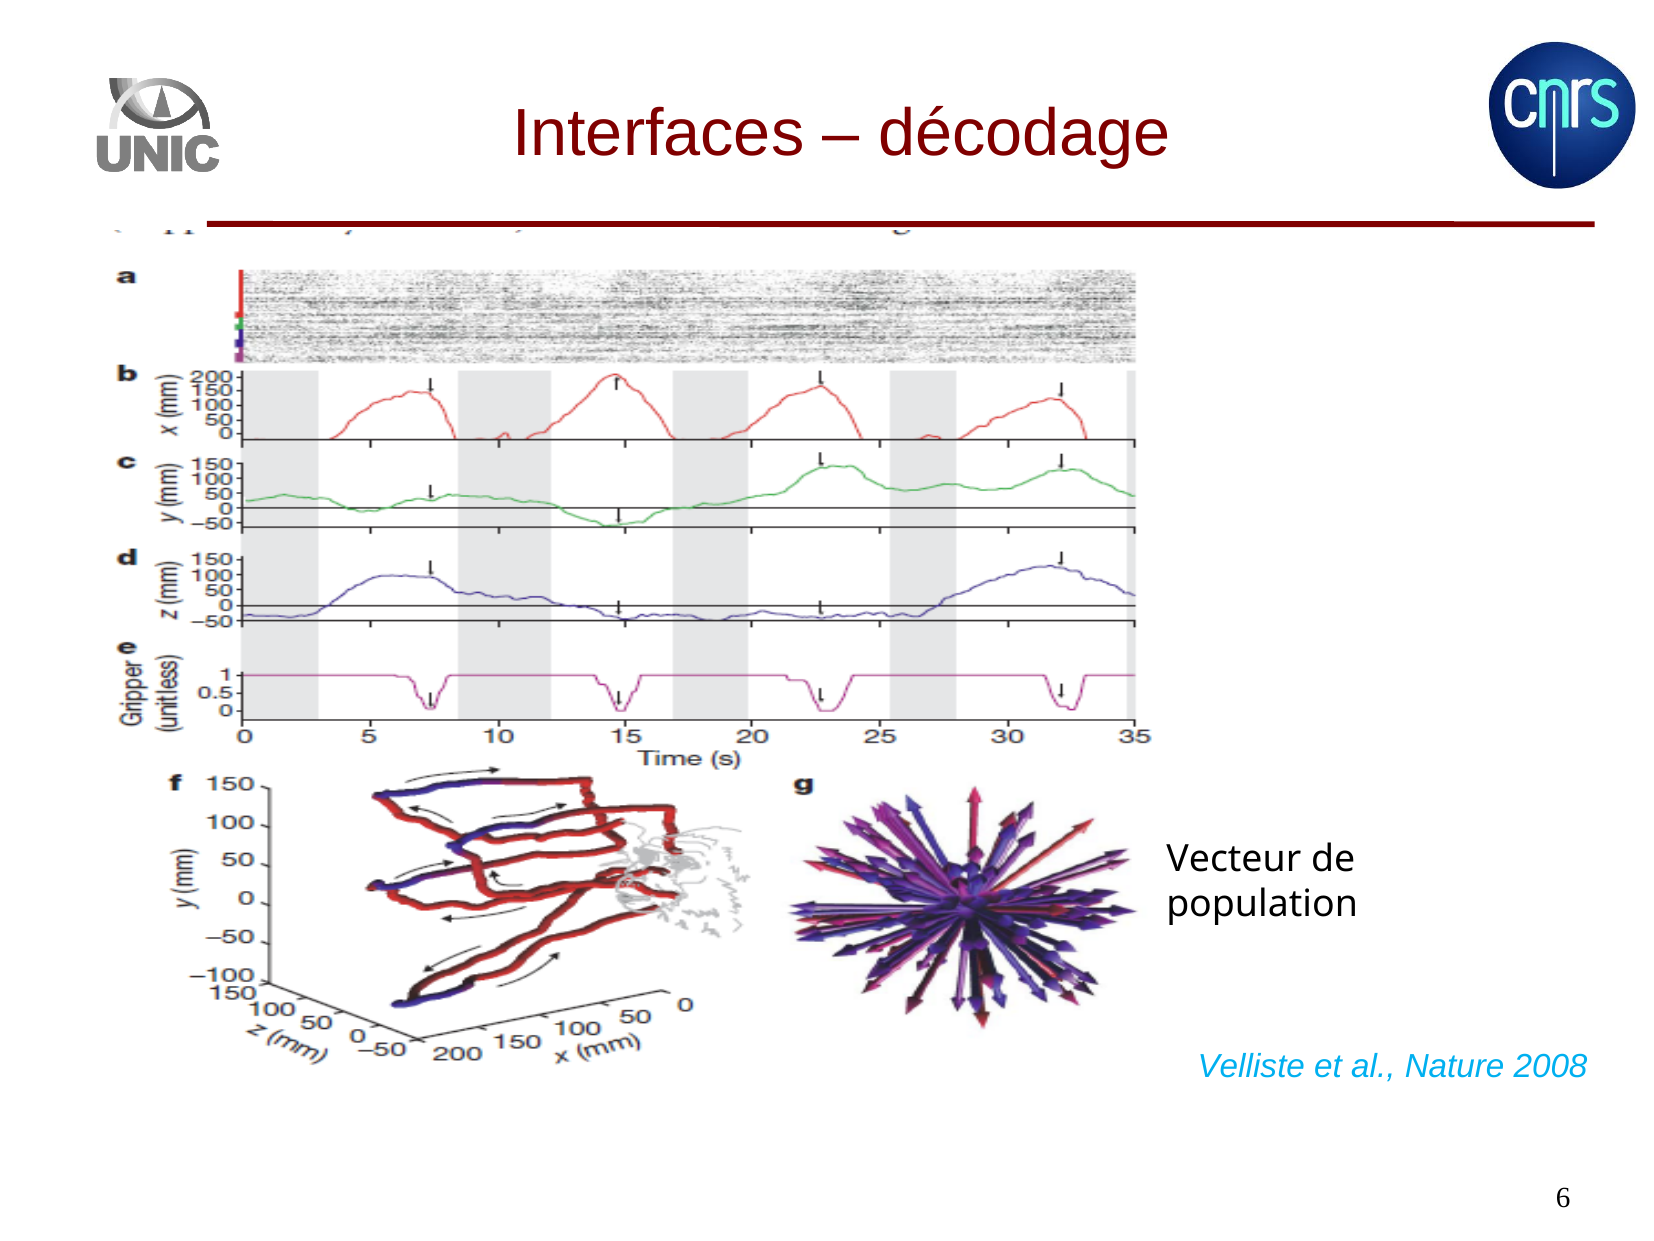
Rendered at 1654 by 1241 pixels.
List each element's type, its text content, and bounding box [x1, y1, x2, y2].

text_box <numéro> [1185, 1180, 1571, 1215]
picture [91, 230, 1185, 1117]
text_box Interfaces – décodage [206, 88, 1477, 207]
picture [1488, 41, 1636, 189]
text_box Velliste et al., Nature 2008 [1182, 1036, 1604, 1093]
picture [89, 65, 226, 187]
text_box Vecteur de population [1151, 826, 1546, 933]
